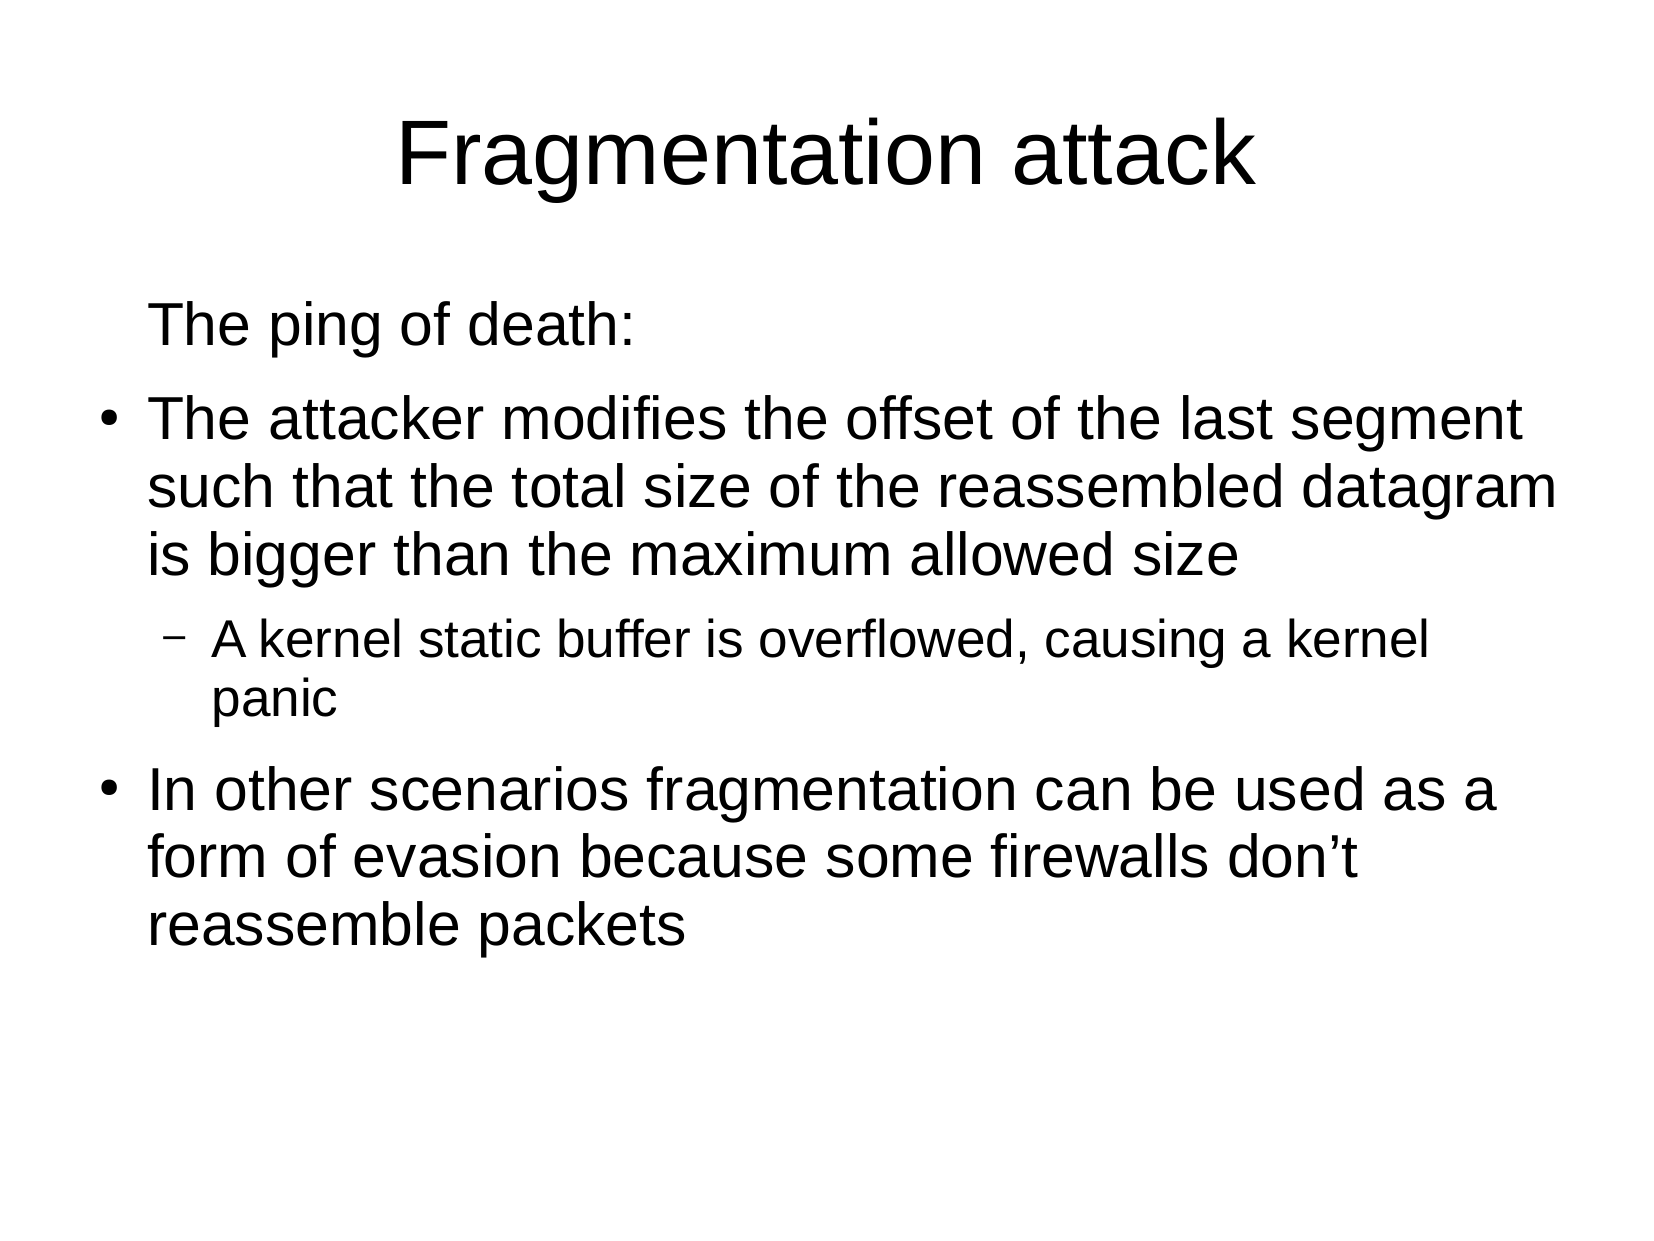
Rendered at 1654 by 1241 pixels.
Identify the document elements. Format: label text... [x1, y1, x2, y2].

title Fragmentation attack [82, 49, 1571, 257]
list The ping of death: The attacker modifies the offset of the last segment such that the total size of the reassembled datagram is bigger than the maximum allowed size A kernel static buffer is overflowed, causing a kernel panic In other scenarios fragmentation can be used as a form of evasion because some firewalls don’t reassemble packets [82, 290, 1571, 1010]
